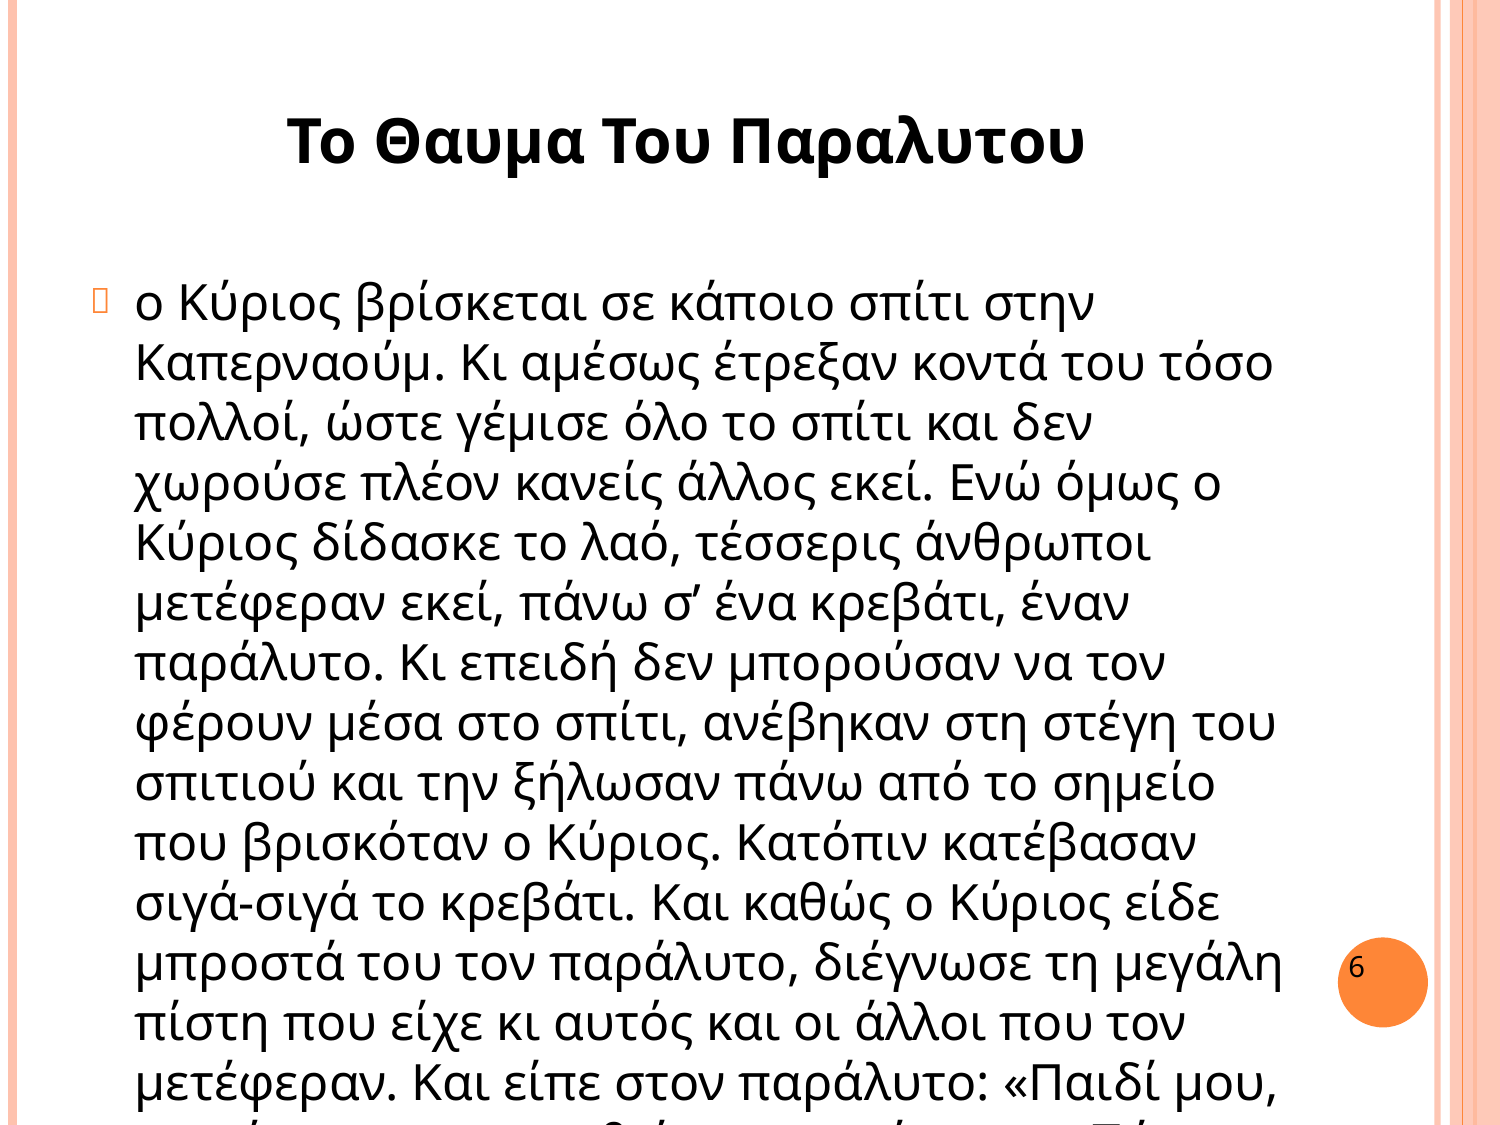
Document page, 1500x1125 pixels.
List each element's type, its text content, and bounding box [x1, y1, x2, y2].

title Το Θαυμα Του Παραλυτου [75, 45, 1300, 233]
list ο Κύριος βρίσκεται σε κάποιο σπίτι στην Καπερναούμ. Κι αμέσως έτρεξαν κοντά του τόσο πολλοί, ώστε γέμισε όλο το σπίτι και δεν χωρούσε πλέον κανείς άλλος εκεί. Ενώ όμως ο Κύριος δίδασκε το λαό, τέσσερις άνθρωποι μετέφεραν εκεί, πάνω σ’ ένα κρεβάτι, έναν παράλυτο. Κι επειδή δεν μπορούσαν να τον φέρουν μέσα στο σπίτι, ανέβηκαν στη στέγη του σπιτιού και την ξήλωσαν πάνω από το σημείο που βρισκόταν ο Κύριος. Κατόπιν κατέβασαν σιγά-σιγά το κρεβάτι. Και καθώς ο Κύριος είδε μπροστά του τον παράλυτο, διέγνωσε τη μεγάλη πίστη που είχε κι αυτός και οι άλλοι που τον μετέφεραν. Και είπε στον παράλυτο: «Παιδί μου, σου έχουν συγχωρεθεί οι αμαρτίες σου. Πάρε το κρεβάτι στον ώμο σου και πήγαινε στο σπίτι σου.». Και ο παράλυτος σηκώθηκε αμέσως, πήρε το κρεβάτι του και έφυγε από το σπίτι εκείνο. [75, 262, 1300, 1062]
slide_number <αριθμός> [1333, 940, 1434, 1027]
